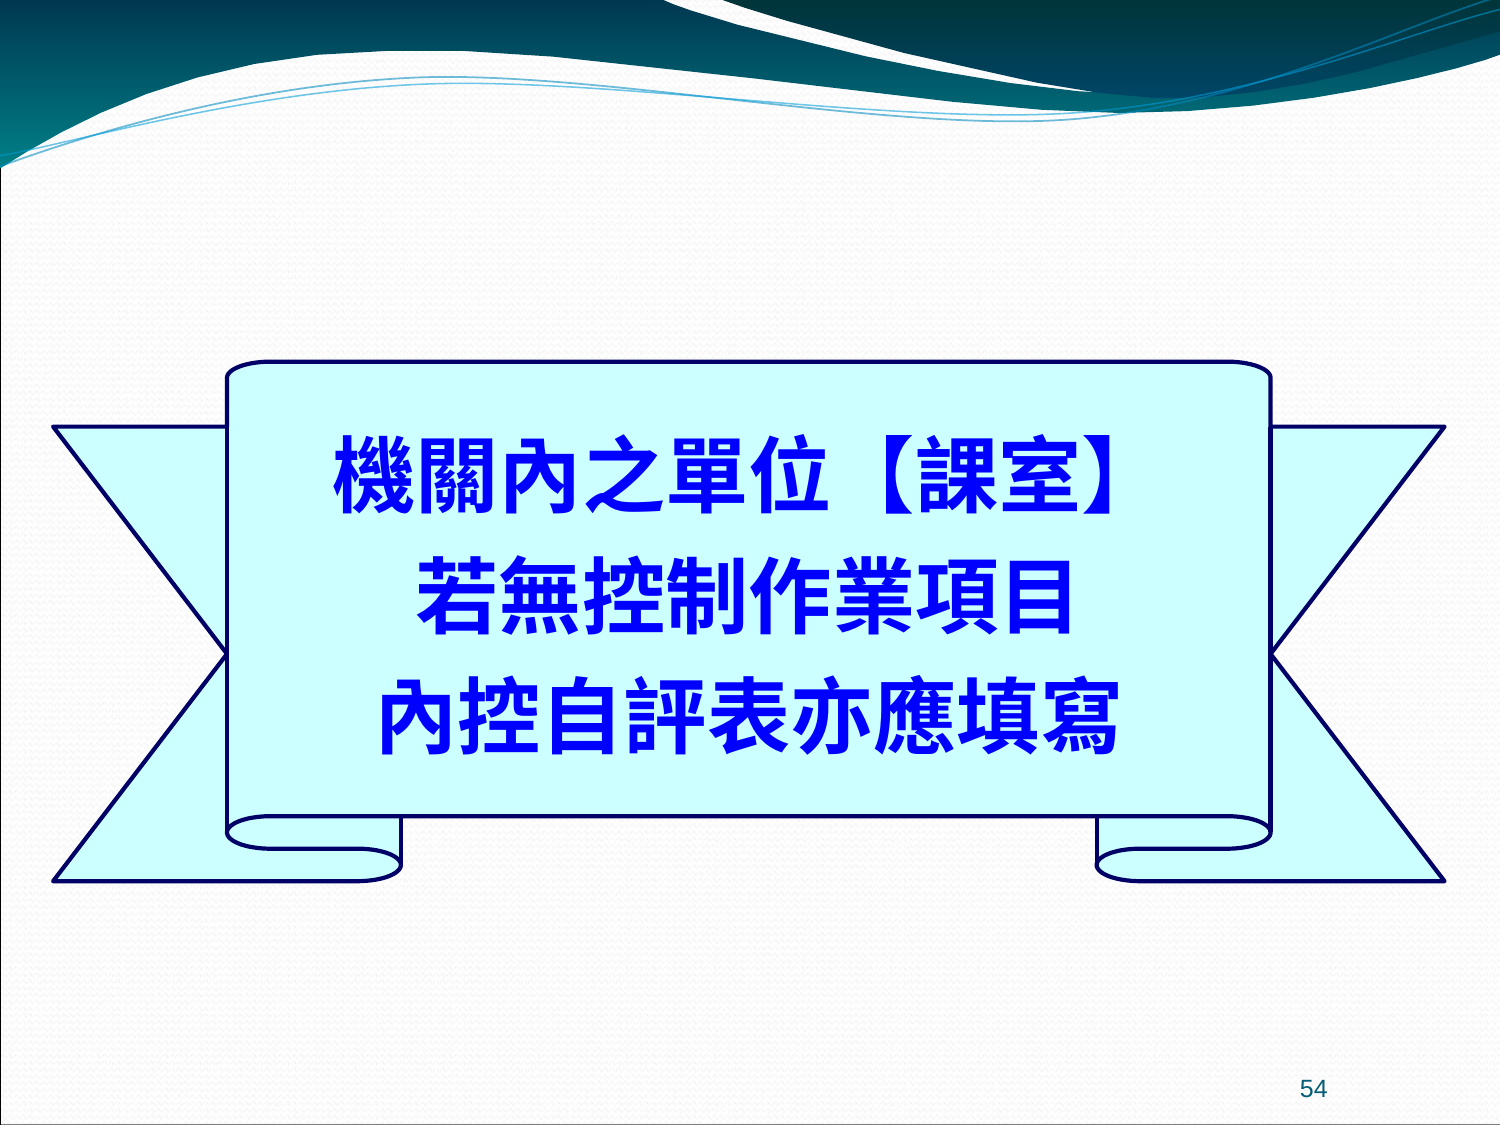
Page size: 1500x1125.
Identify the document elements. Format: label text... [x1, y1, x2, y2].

text_box 機關內之單位【課室】 若無控制作業項目 內控自評表亦應填寫 [53, 361, 1445, 882]
text_box [1299, 1042, 1426, 1103]
